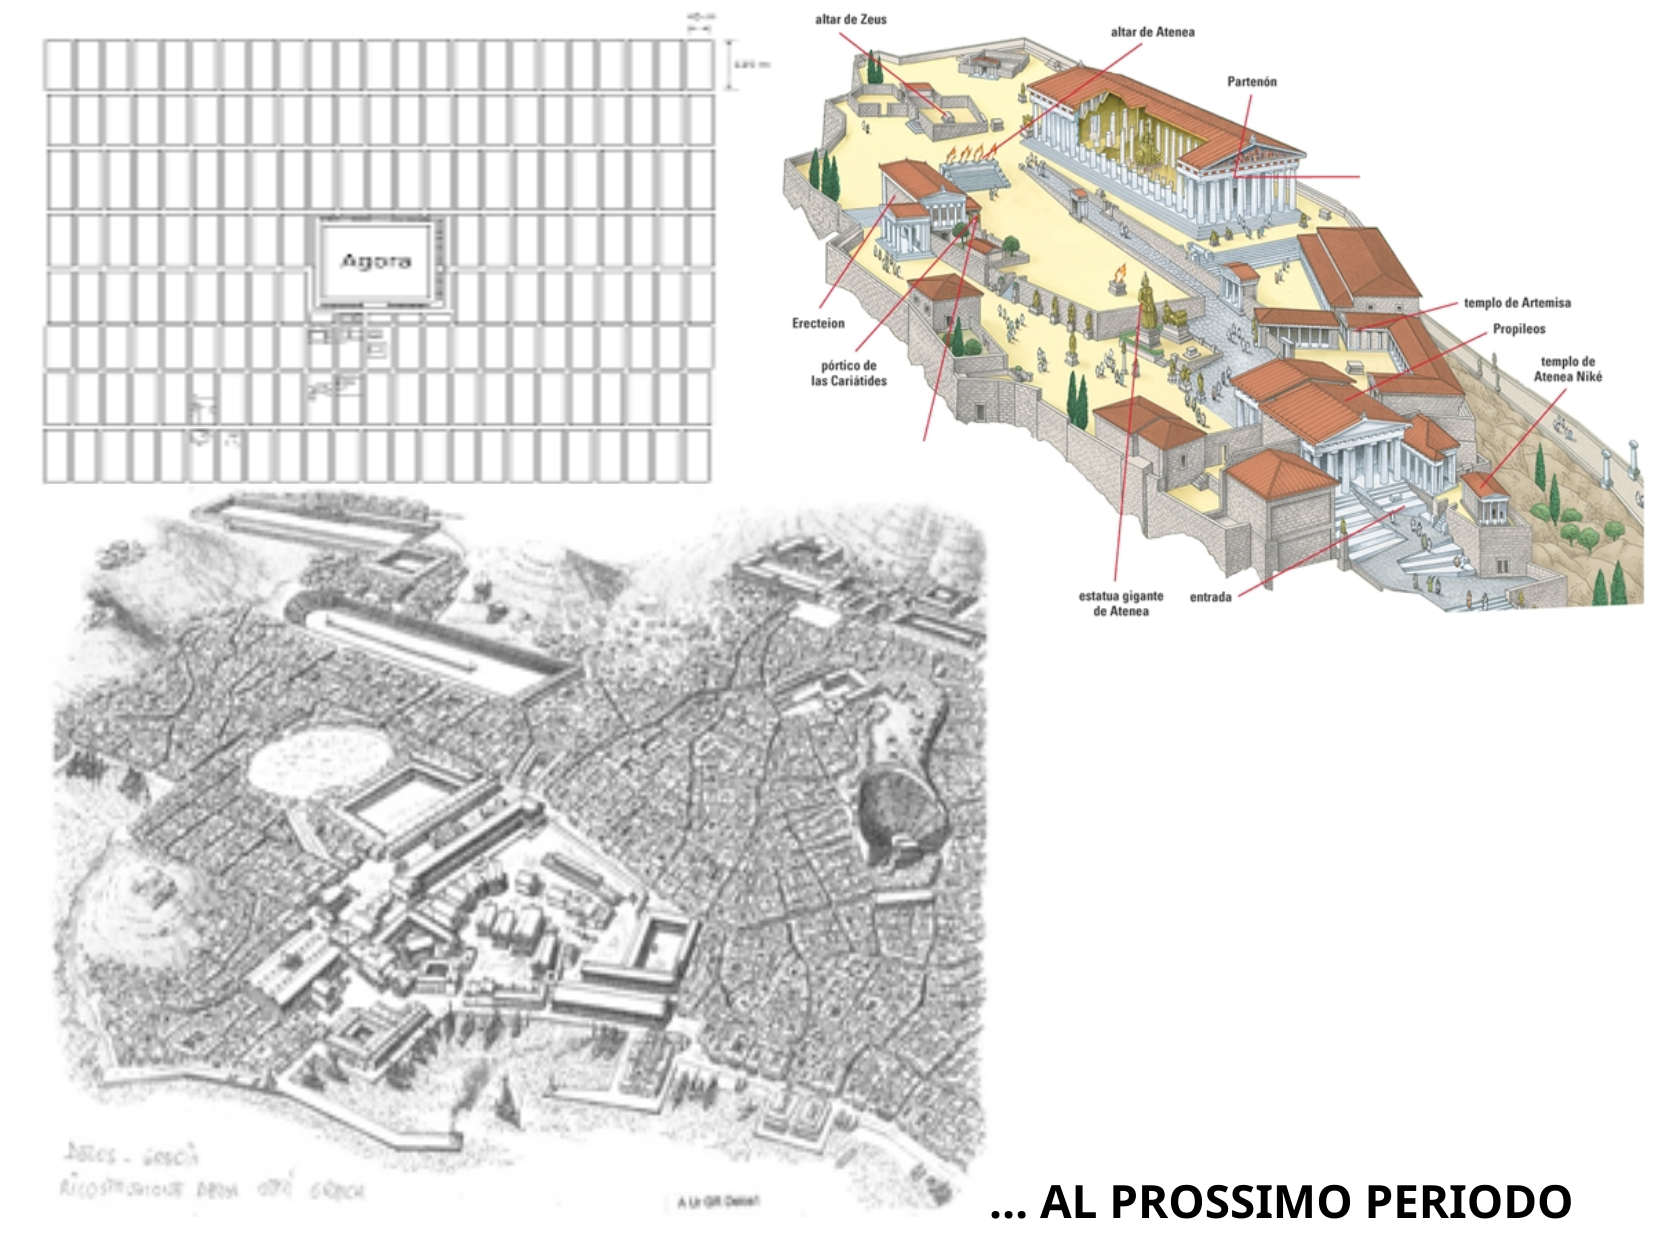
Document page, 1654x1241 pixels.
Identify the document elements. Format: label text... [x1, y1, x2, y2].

picture [0, 0, 1654, 1217]
title … AL PROSSIMO PERIODO [696, 1161, 1654, 1241]
